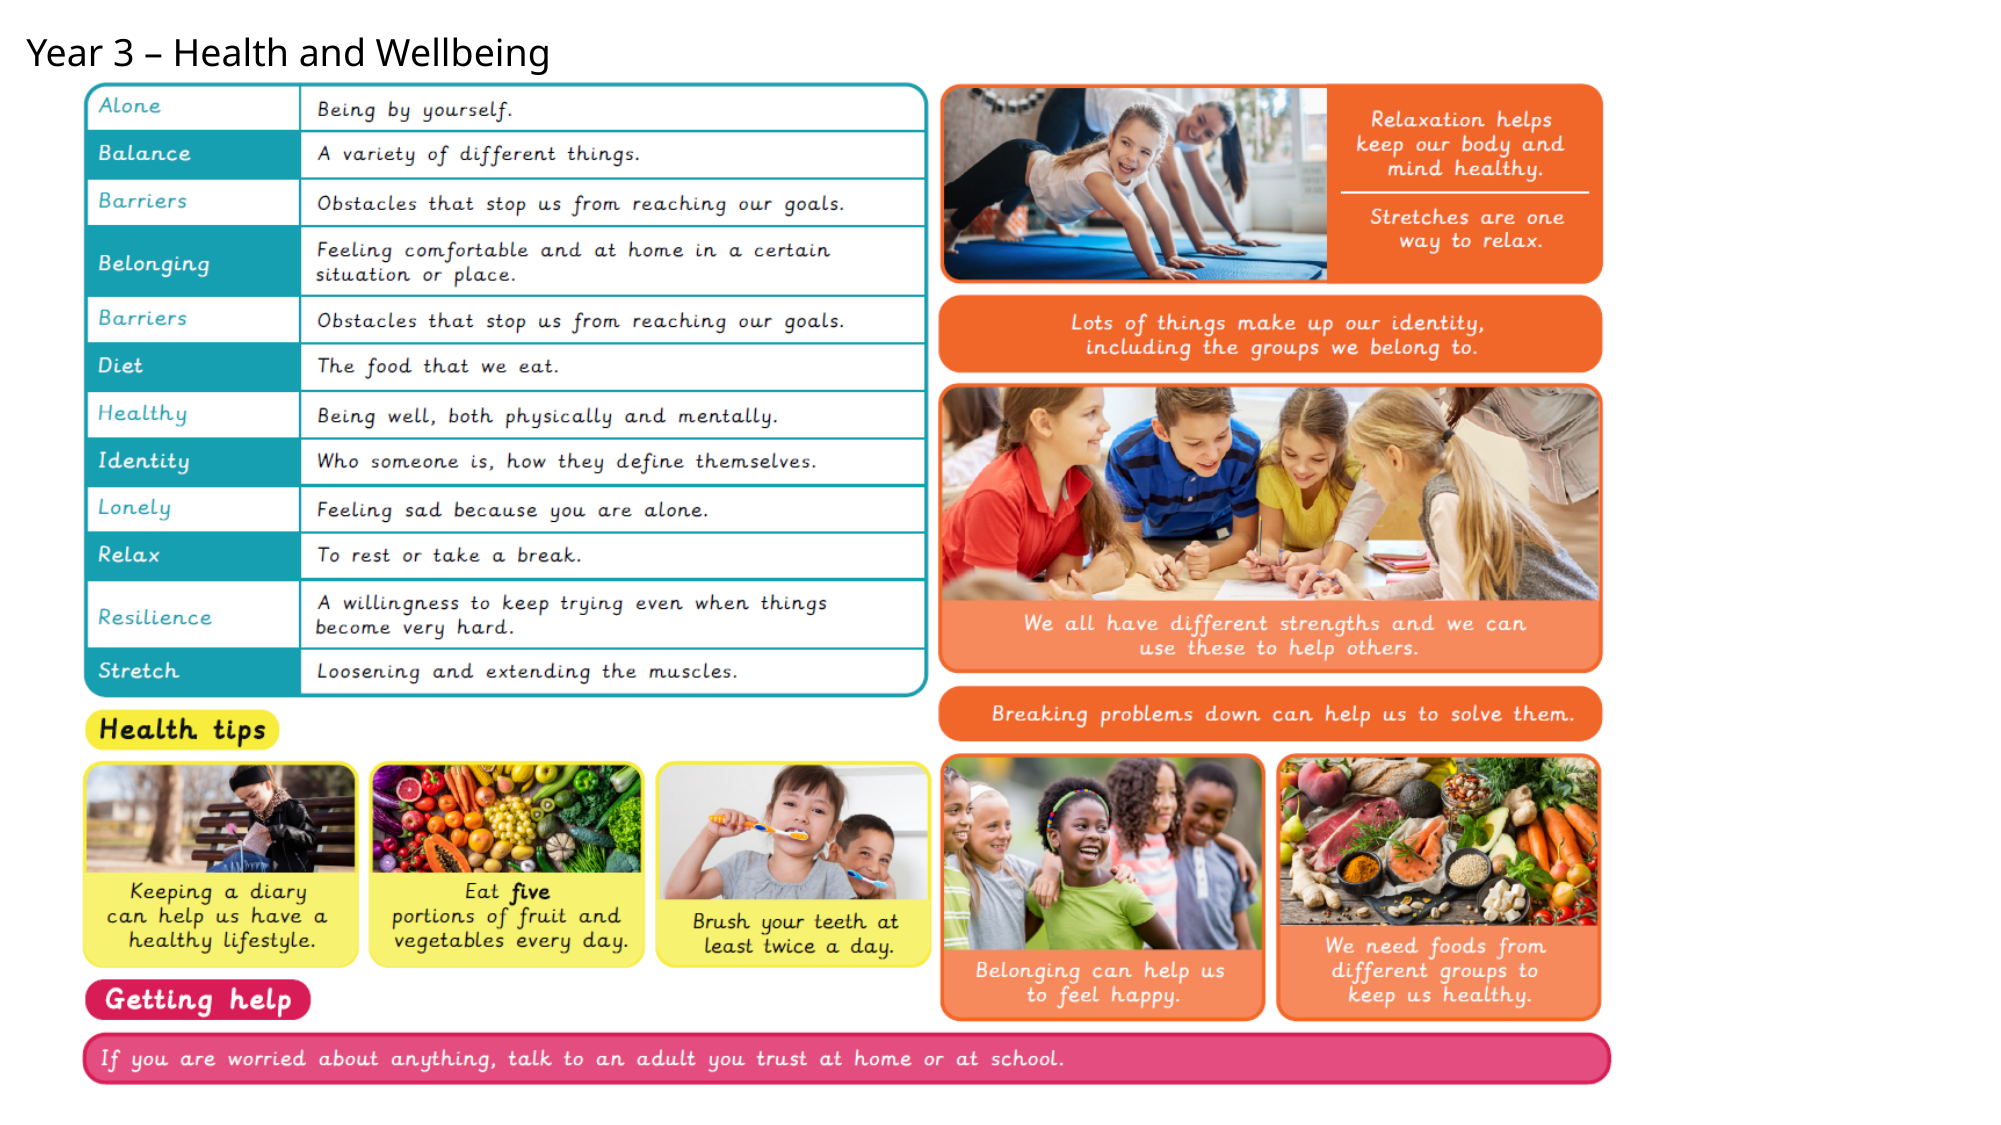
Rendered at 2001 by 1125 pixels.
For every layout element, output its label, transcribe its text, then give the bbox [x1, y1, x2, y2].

title Year 3 – Health and Wellbeing [11, 14, 689, 94]
picture [82, 80, 1616, 1092]
